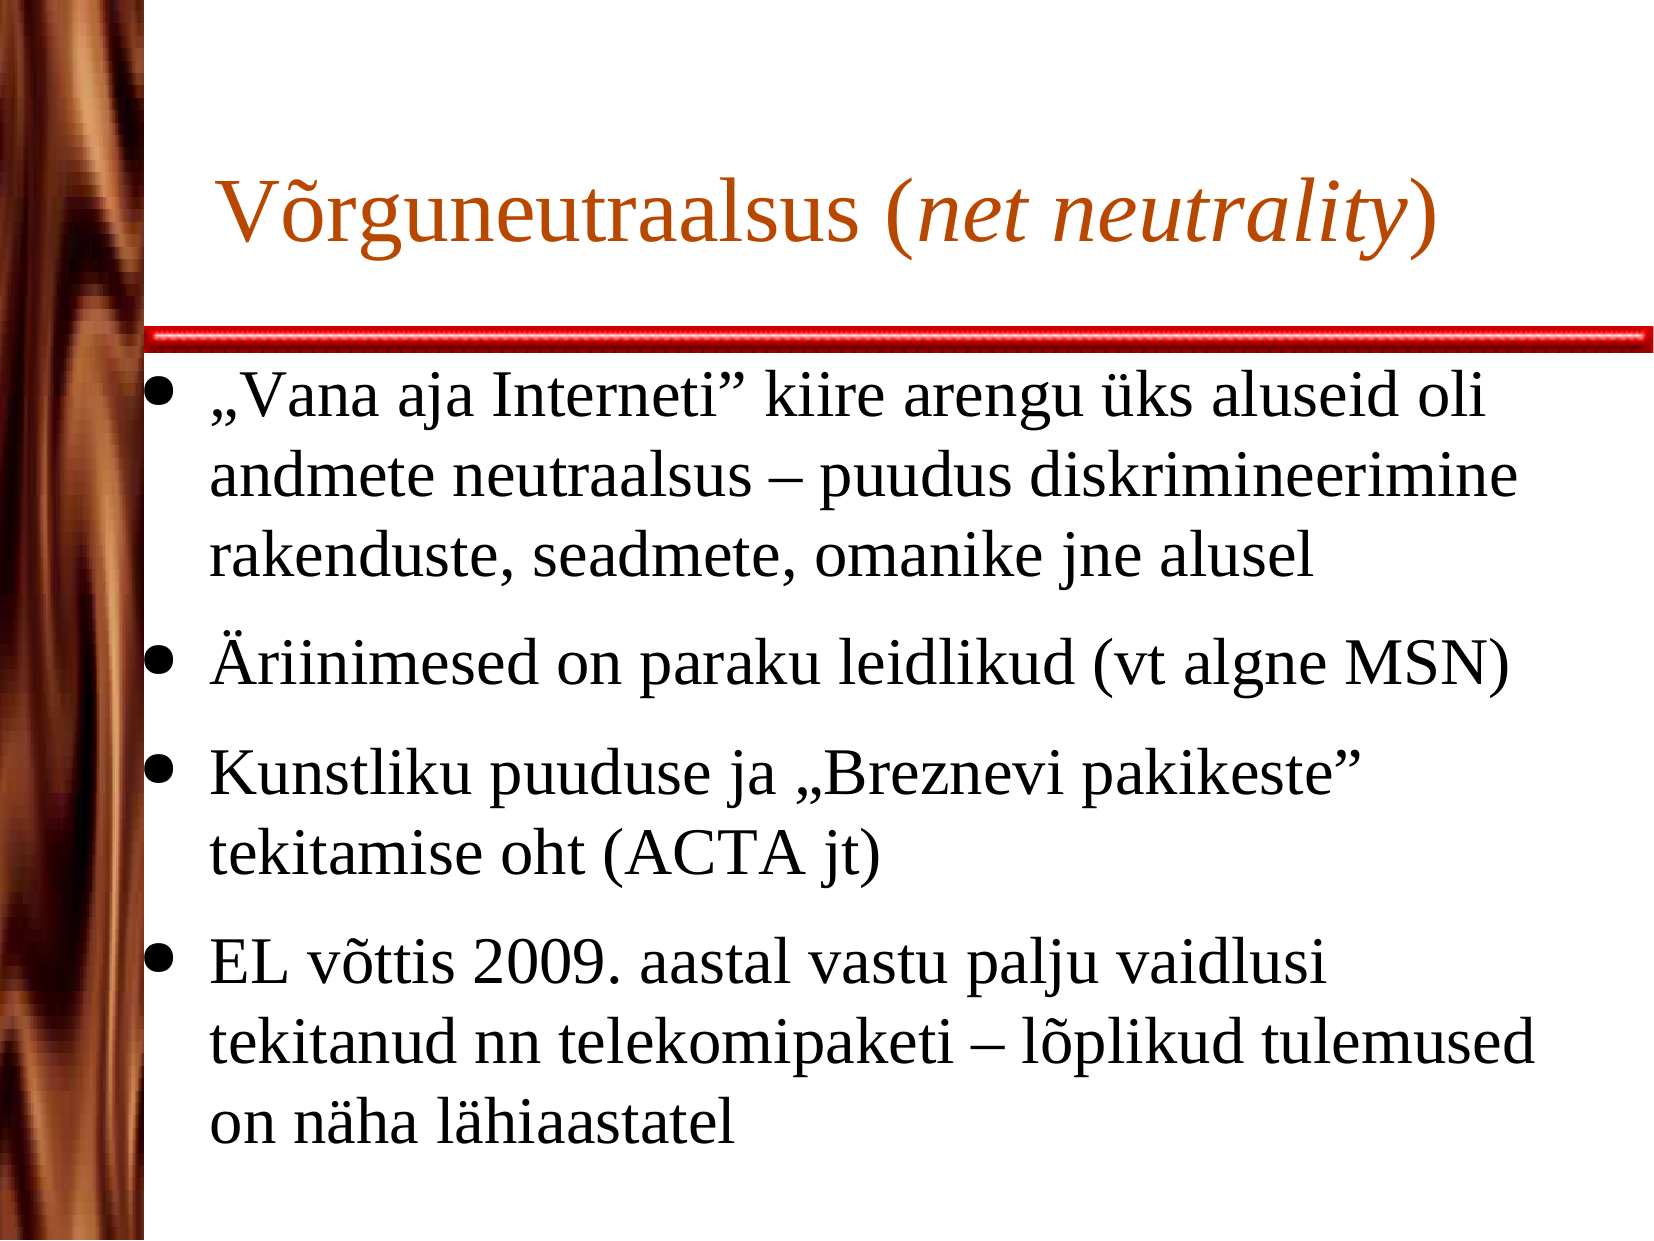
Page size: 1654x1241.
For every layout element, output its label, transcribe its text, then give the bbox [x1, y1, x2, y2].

picture [0, 0, 1654, 1240]
list „Vana aja Interneti” kiire arengu üks aluseid oli andmete neutraalsus – puudus diskrimineerimine rakenduste, seadmete, omanike jne alusel Äriinimesed on paraku leidlikud (vt algne MSN) Kunstliku puuduse ja „Breznevi pakikeste” tekitamise oht (ACTA jt) EL võttis 2009. aastal vastu palju vaidlusi tekitanud nn telekomipaketi – lõplikud tulemused on näha lähiaastatel [127, 350, 1539, 1152]
title Võrguneutraalsus (net neutrality) [121, 100, 1533, 312]
